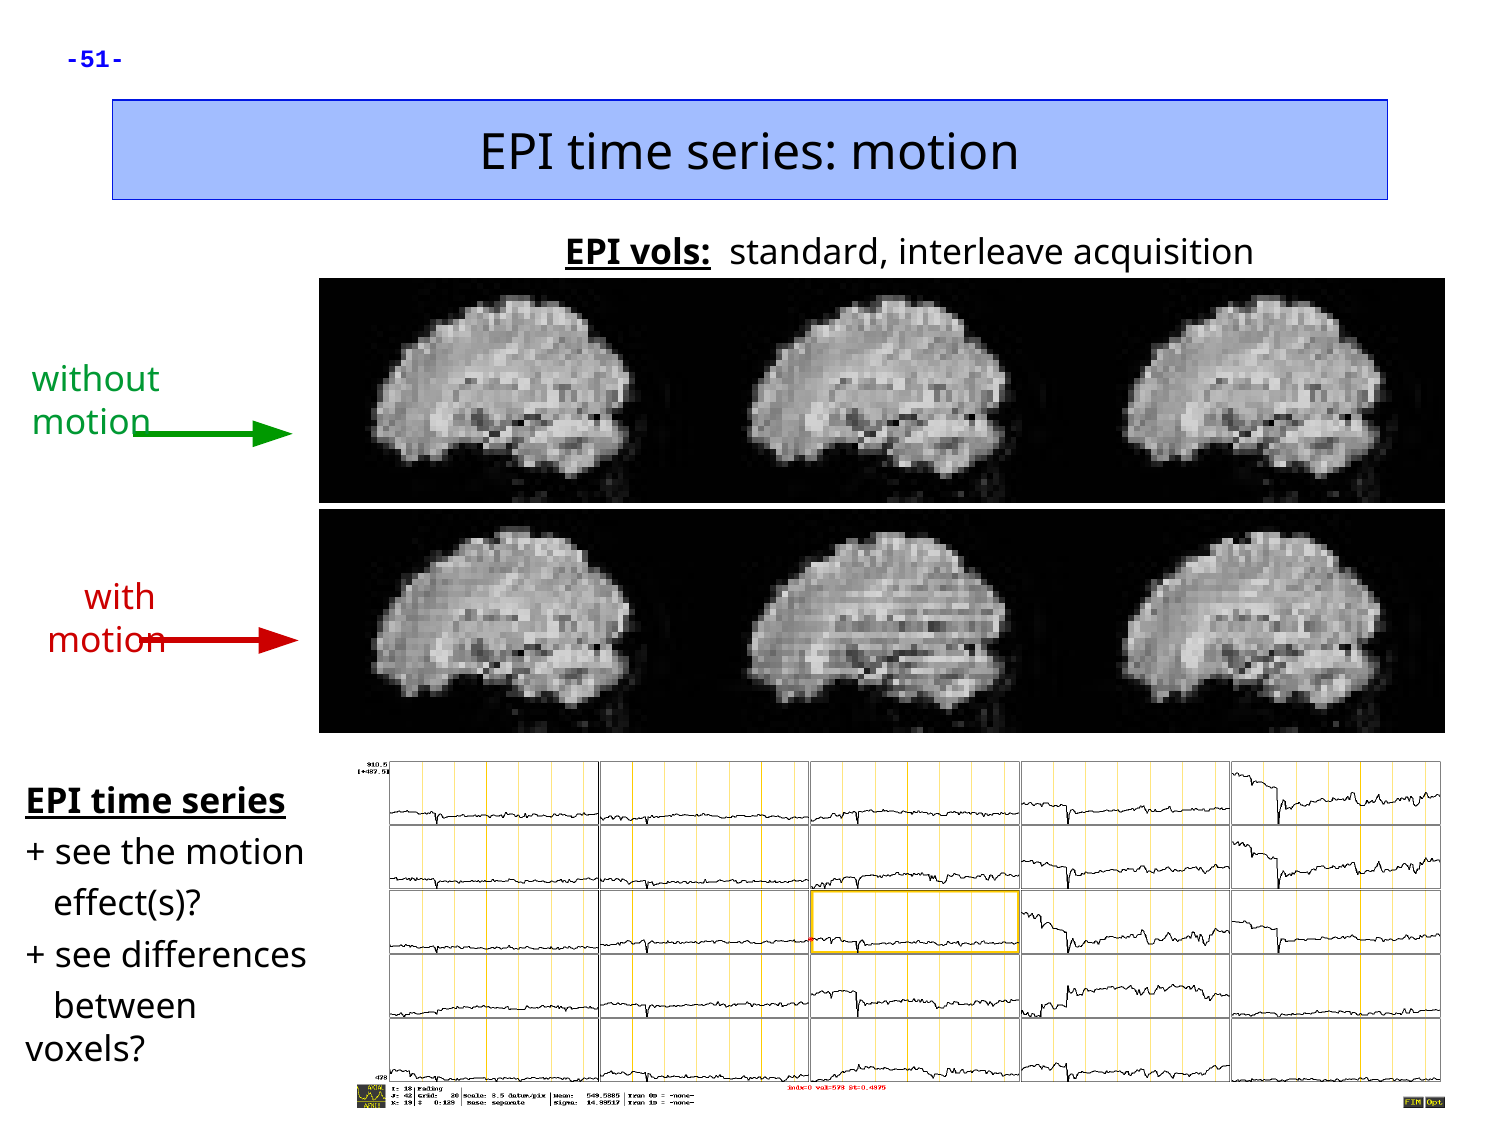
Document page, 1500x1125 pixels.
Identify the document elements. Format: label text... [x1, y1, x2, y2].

text_box EPI time series: motion [112, 99, 1388, 200]
picture [319, 509, 1445, 734]
text_box EPI time series + see the motion effect(s)? + see differences between voxels? [0, 770, 336, 900]
text_box without motion [0, 347, 293, 408]
text_box EPI vols: standard, interleave acquisition [457, 221, 1312, 278]
picture [319, 278, 1445, 503]
picture [357, 757, 1445, 1108]
text_box with motion [0, 565, 299, 626]
